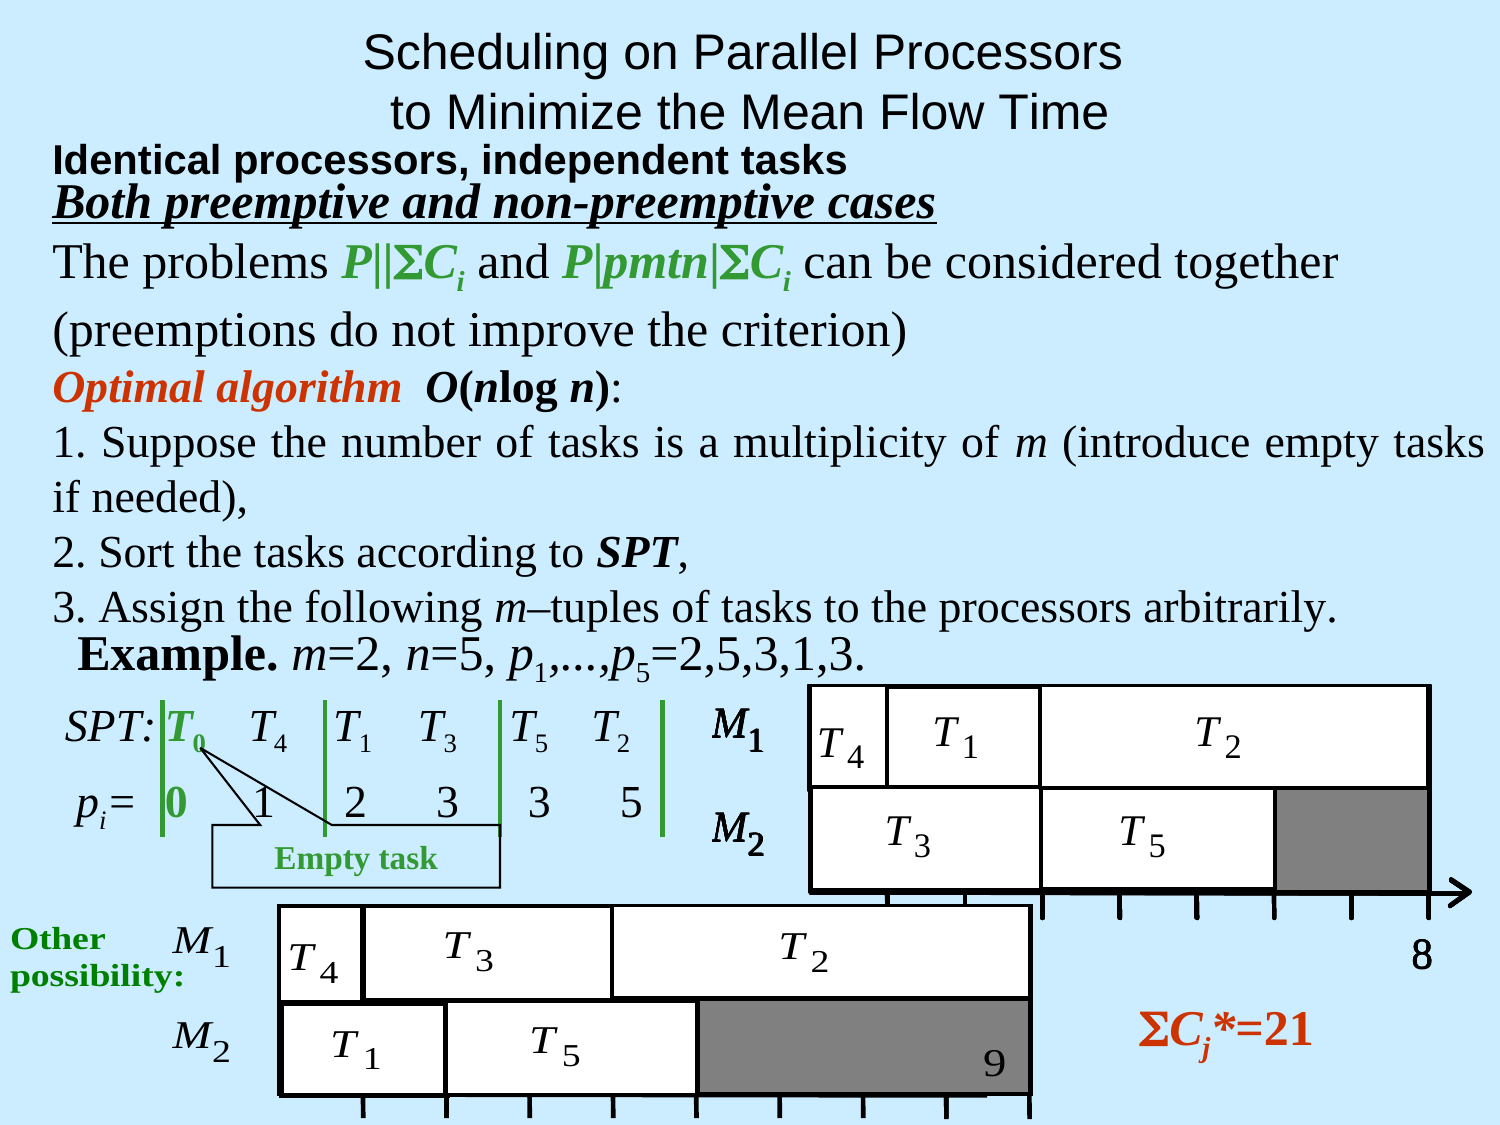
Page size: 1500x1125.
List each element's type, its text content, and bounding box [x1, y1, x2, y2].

text_box Empty task [200, 747, 501, 888]
title Scheduling on Parallel Processors to Minimize the Mean Flow Time [0, 0, 1500, 160]
text_box Both preemptive and non-preemptive cases The problems P||Ci and P|pmtn|Ci can be considered together (preemptions do not improve the criterion) Optimal algorithm O(nlog n): 1. Suppose the number of tasks is a multiplicity of m (introduce empty tasks if needed), 2. Sort the tasks according to SPT, 3. Assign the following m–tuples of tasks to the processors arbitrarily. [37, 191, 1500, 640]
text_box SPT: T4 T1 T3 T5 T2 pi= 1 2 3 3 5 [250, 687, 676, 843]
text_box Example. m=2, n=5, p1,...,p5=2,5,3,1,3. [62, 612, 1413, 697]
text_box SPT: T4 T1 T3 T5 T2 pi= 1 2 3 3 5 [49, 687, 149, 843]
chart [0, 684, 1476, 1125]
text_box Identical processors, independent tasks [37, 125, 1500, 191]
text_box T0 0 [149, 687, 250, 905]
text_box Cj*=21 [1125, 987, 1351, 1072]
